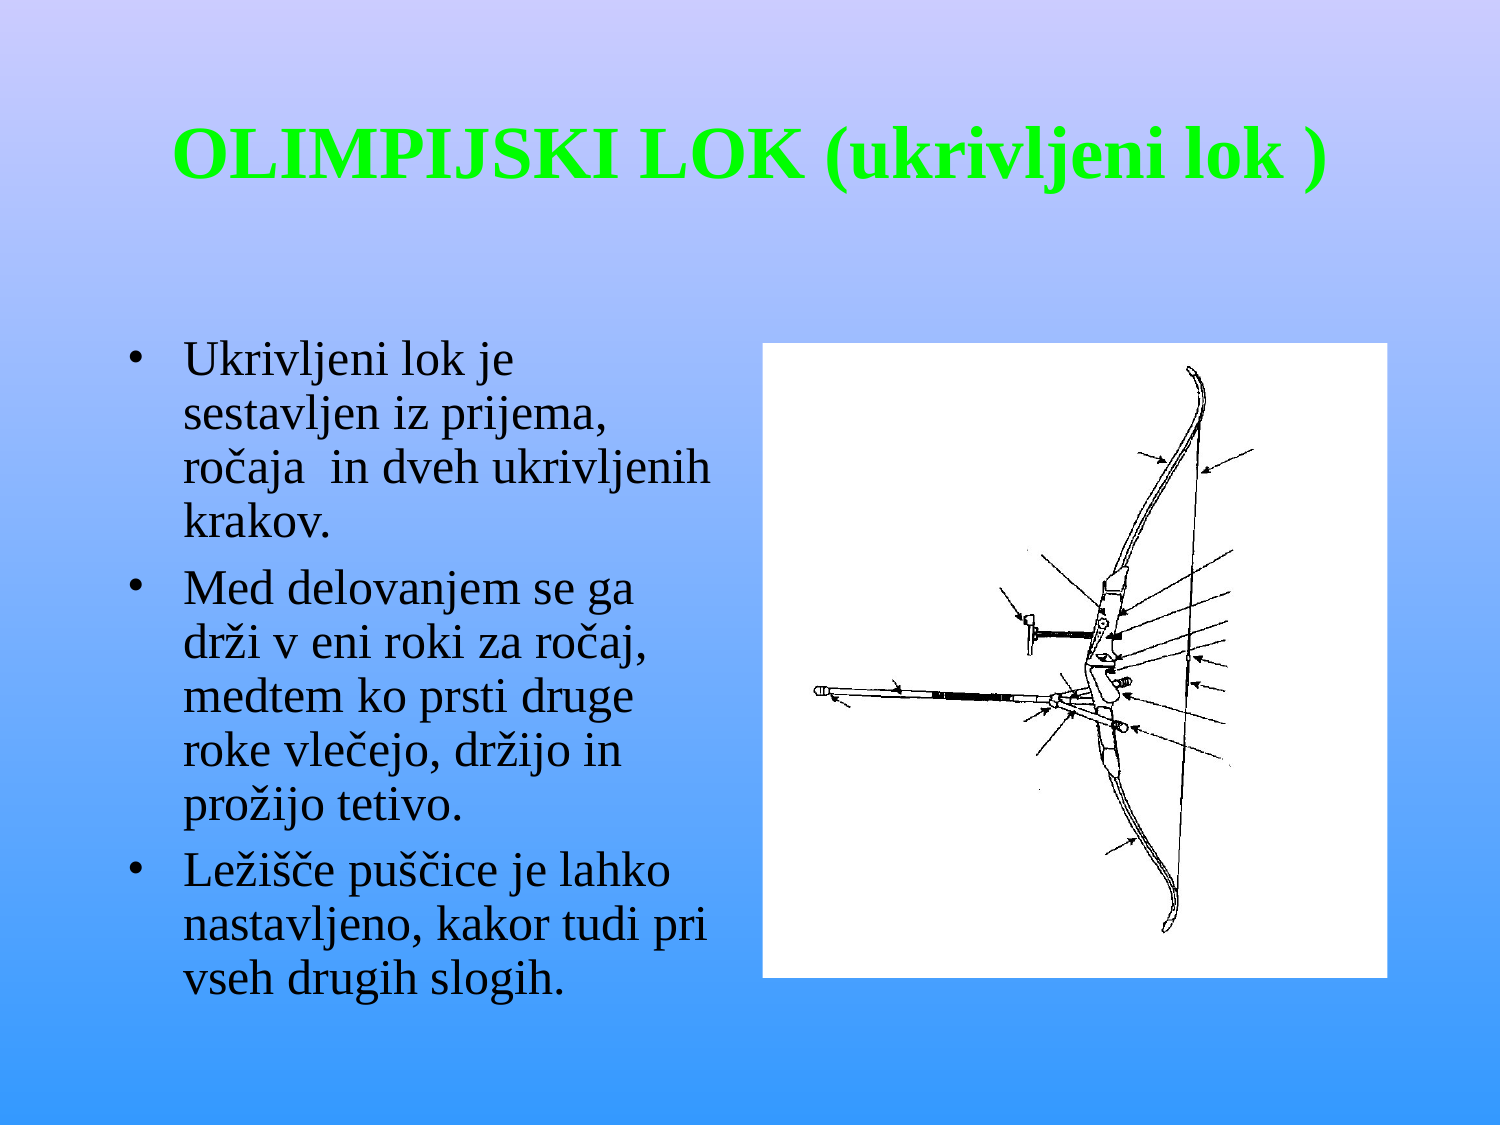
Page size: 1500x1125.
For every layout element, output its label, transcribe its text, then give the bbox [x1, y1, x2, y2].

list Ukrivljeni lok je sestavljen iz prijema, ročaja in dveh ukrivljenih krakov. Med delovanjem se ga drži v eni roki za ročaj, medtem ko prsti druge roke vlečejo, držijo in prožijo tetivo. Ležišče puščice je lahko nastavljeno, kakor tudi pri vseh drugih slogih. [112, 324, 738, 1013]
picture [762, 343, 1388, 978]
title OLIMPIJSKI LOK (ukrivljeni lok ) [112, 96, 1388, 292]
